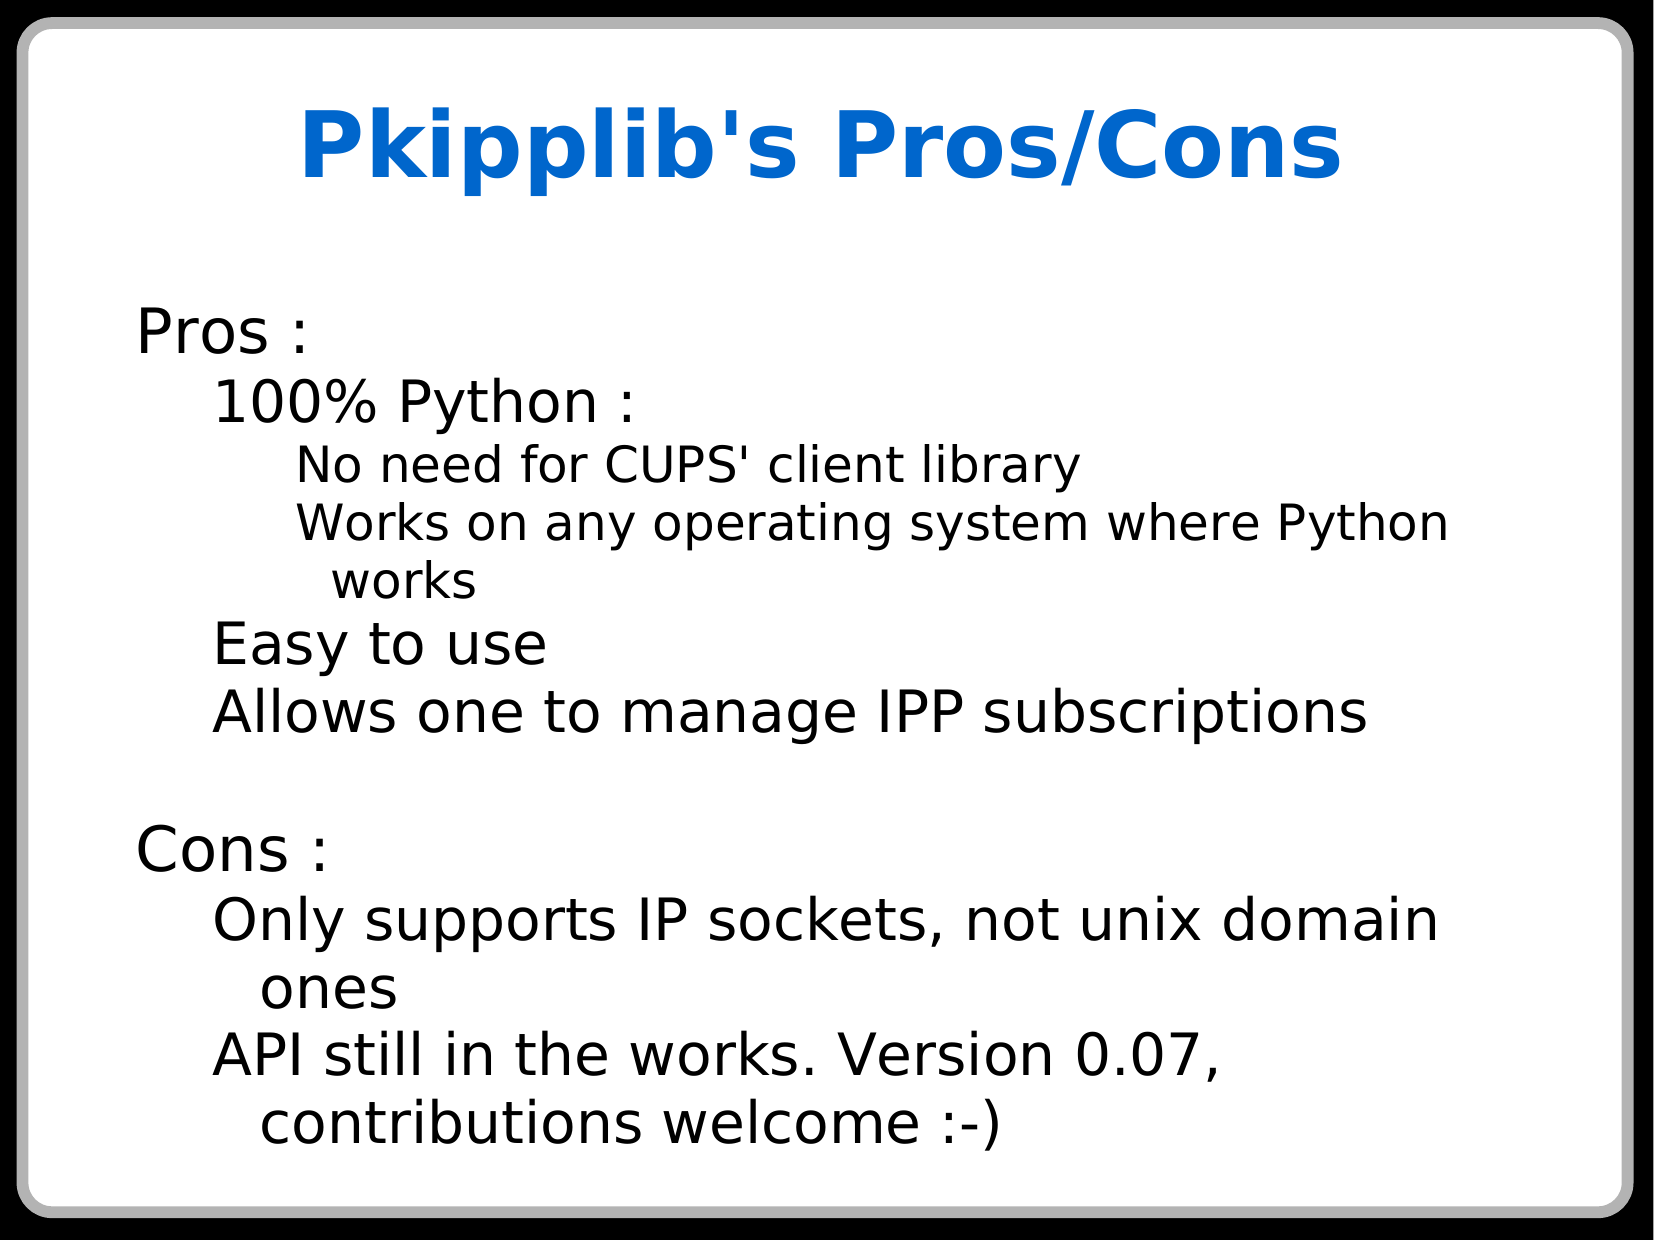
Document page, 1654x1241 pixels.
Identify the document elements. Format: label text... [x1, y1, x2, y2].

title Pkipplib's Pros/Cons [67, 91, 1577, 199]
list Pros : 100% Python : No need for CUPS' client library Works on any operating system where Python works Easy to use Allows one to manage IPP subscriptions Cons : Only supports IP sockets, not unix domain ones API still in the works. Version 0.07, contributions welcome :-) [118, 295, 1540, 1158]
